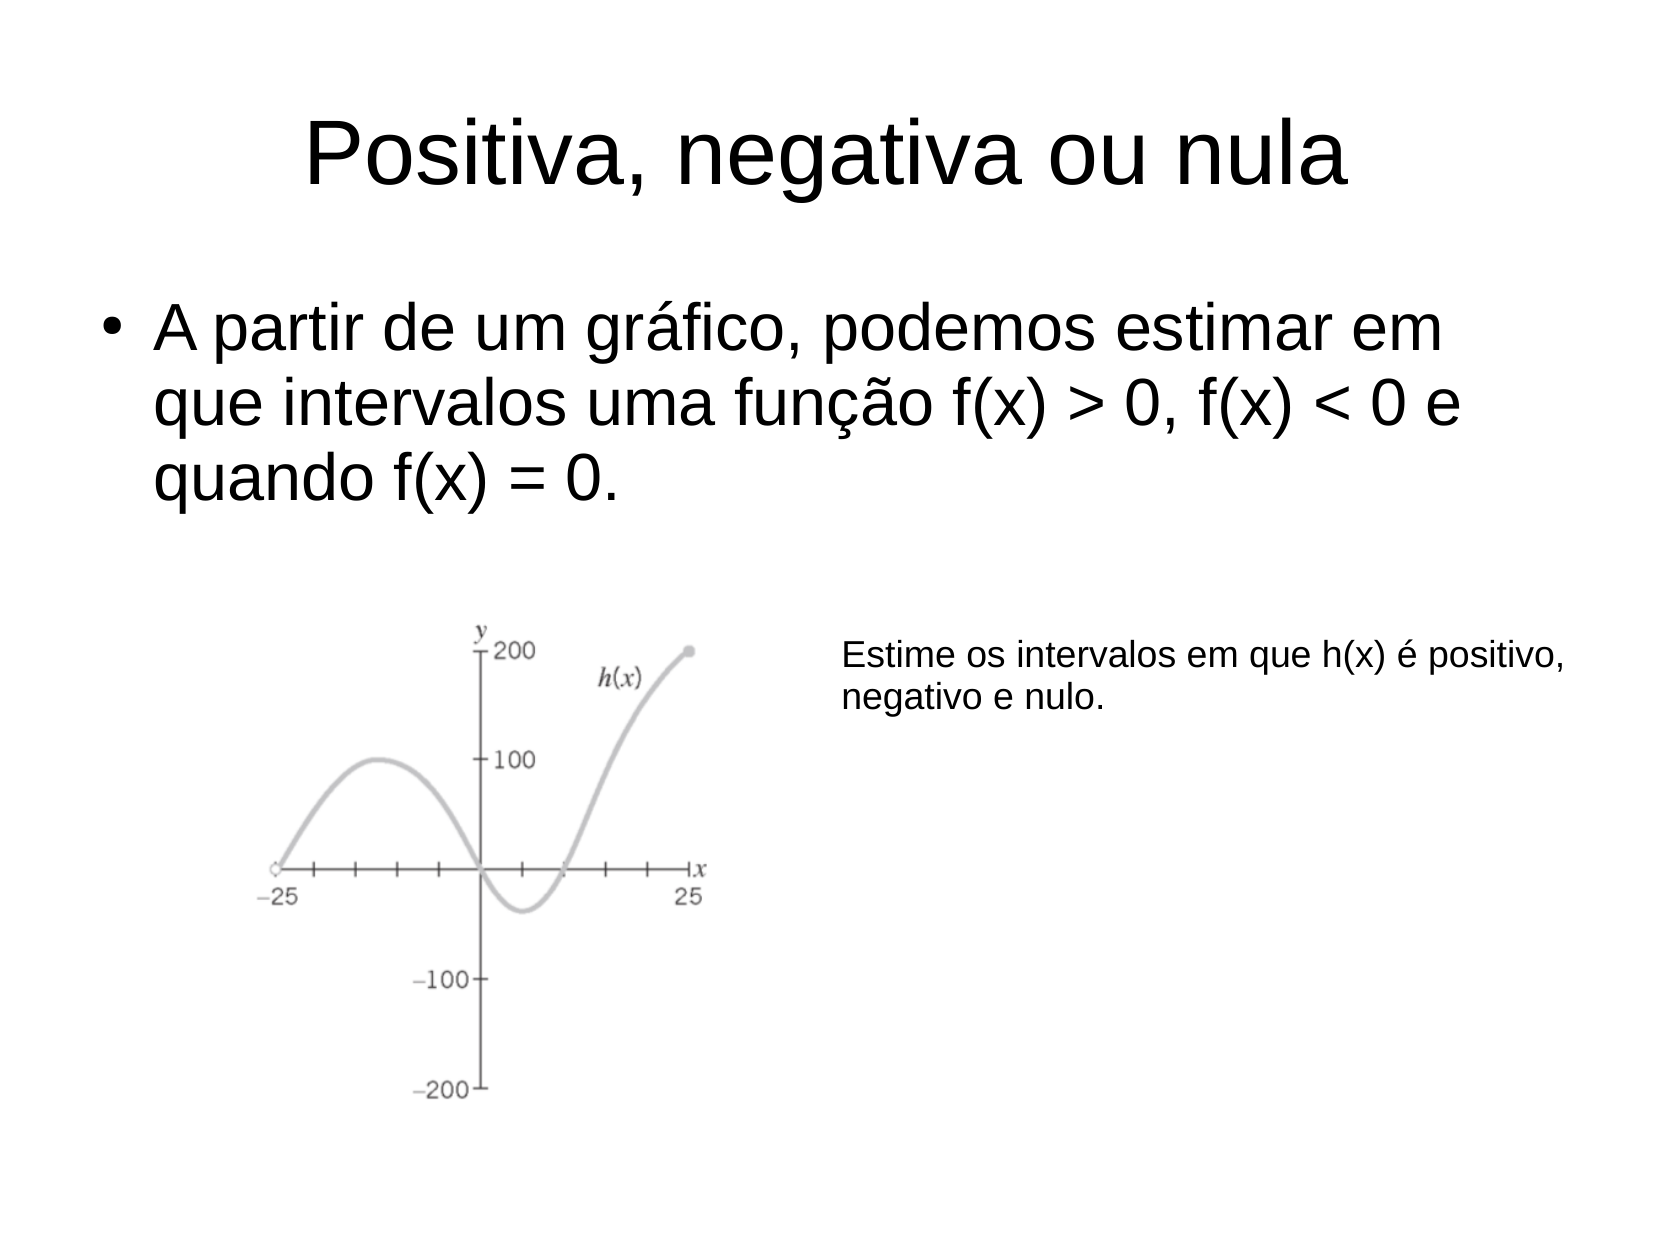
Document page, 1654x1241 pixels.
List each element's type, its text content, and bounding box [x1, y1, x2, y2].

title Positiva, negativa ou nula [82, 49, 1571, 257]
text_box Estime os intervalos em que h(x) é positivo, negativo e nulo. [826, 625, 1581, 725]
picture [244, 566, 745, 1123]
list A partir de um gráfico, podemos estimar em que intervalos uma função f(x) > 0, f(x) < 0 e quando f(x) = 0. [82, 290, 1571, 1010]
